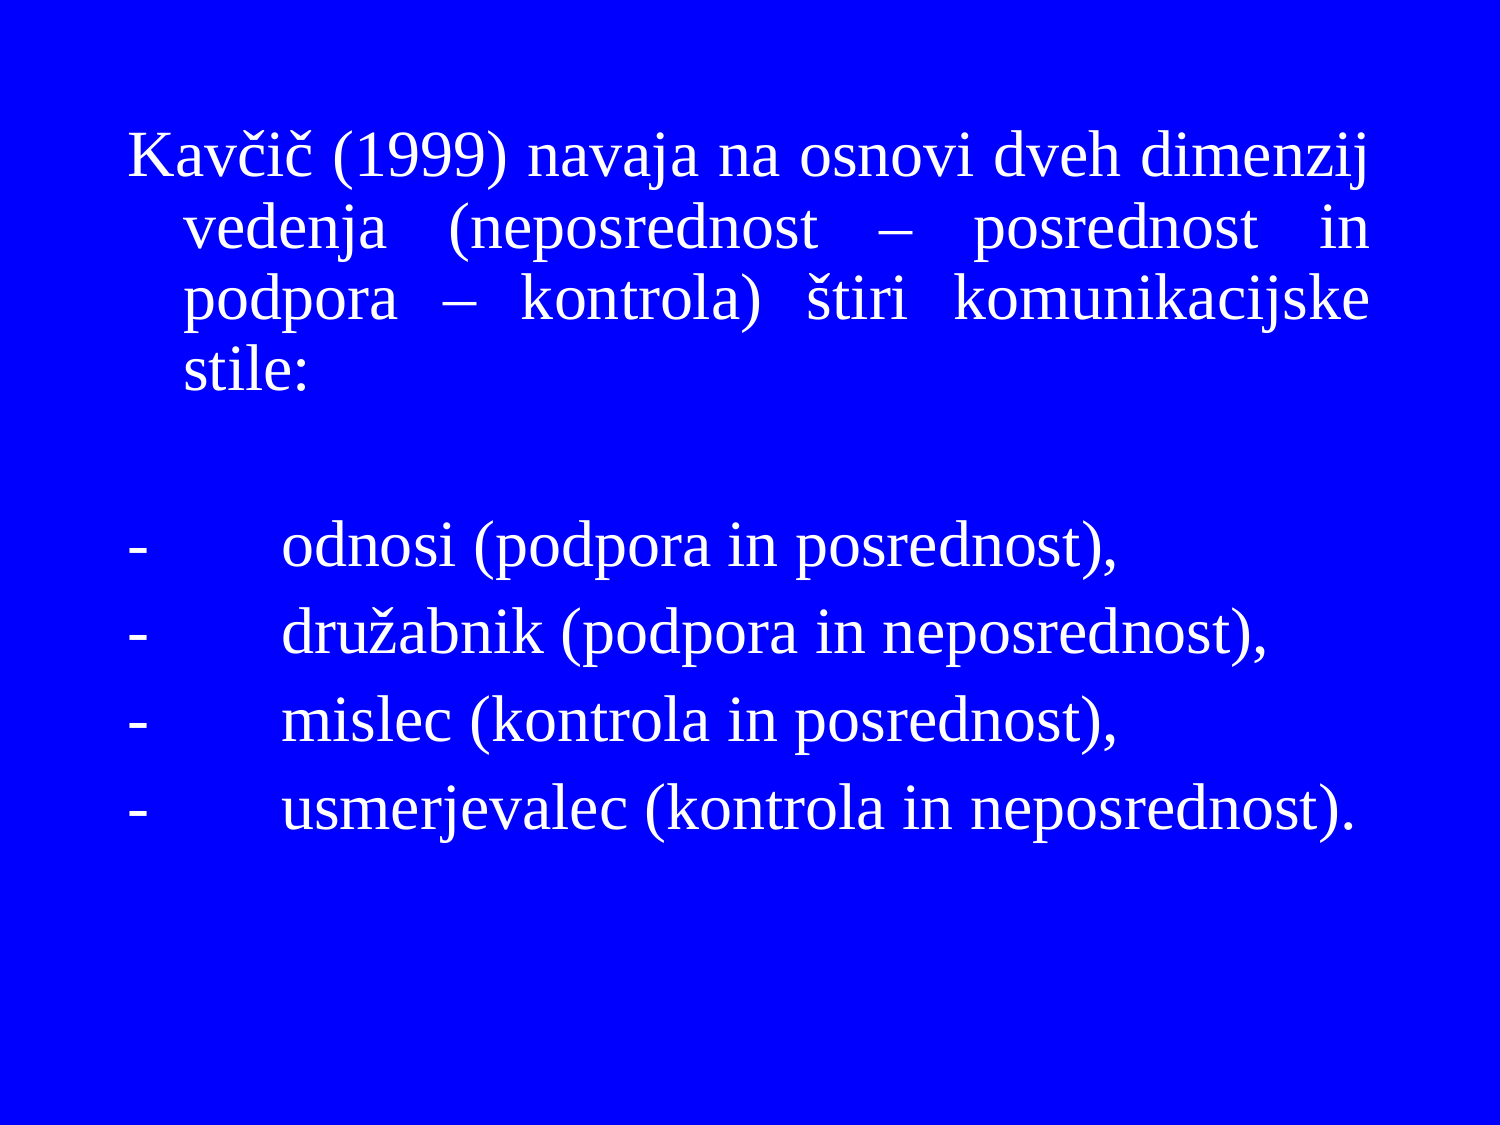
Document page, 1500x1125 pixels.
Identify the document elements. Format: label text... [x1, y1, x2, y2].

list Kavčič (1999) navaja na osnovi dveh dimenzij vedenja (neposrednost – posrednost in podpora – kontrola) štiri komunikacijske stile: - odnosi (podpora in posrednost), - družabnik (podpora in neposrednost), - mislec (kontrola in posrednost), - usmerjevalec (kontrola in neposrednost). [112, 112, 1388, 1019]
